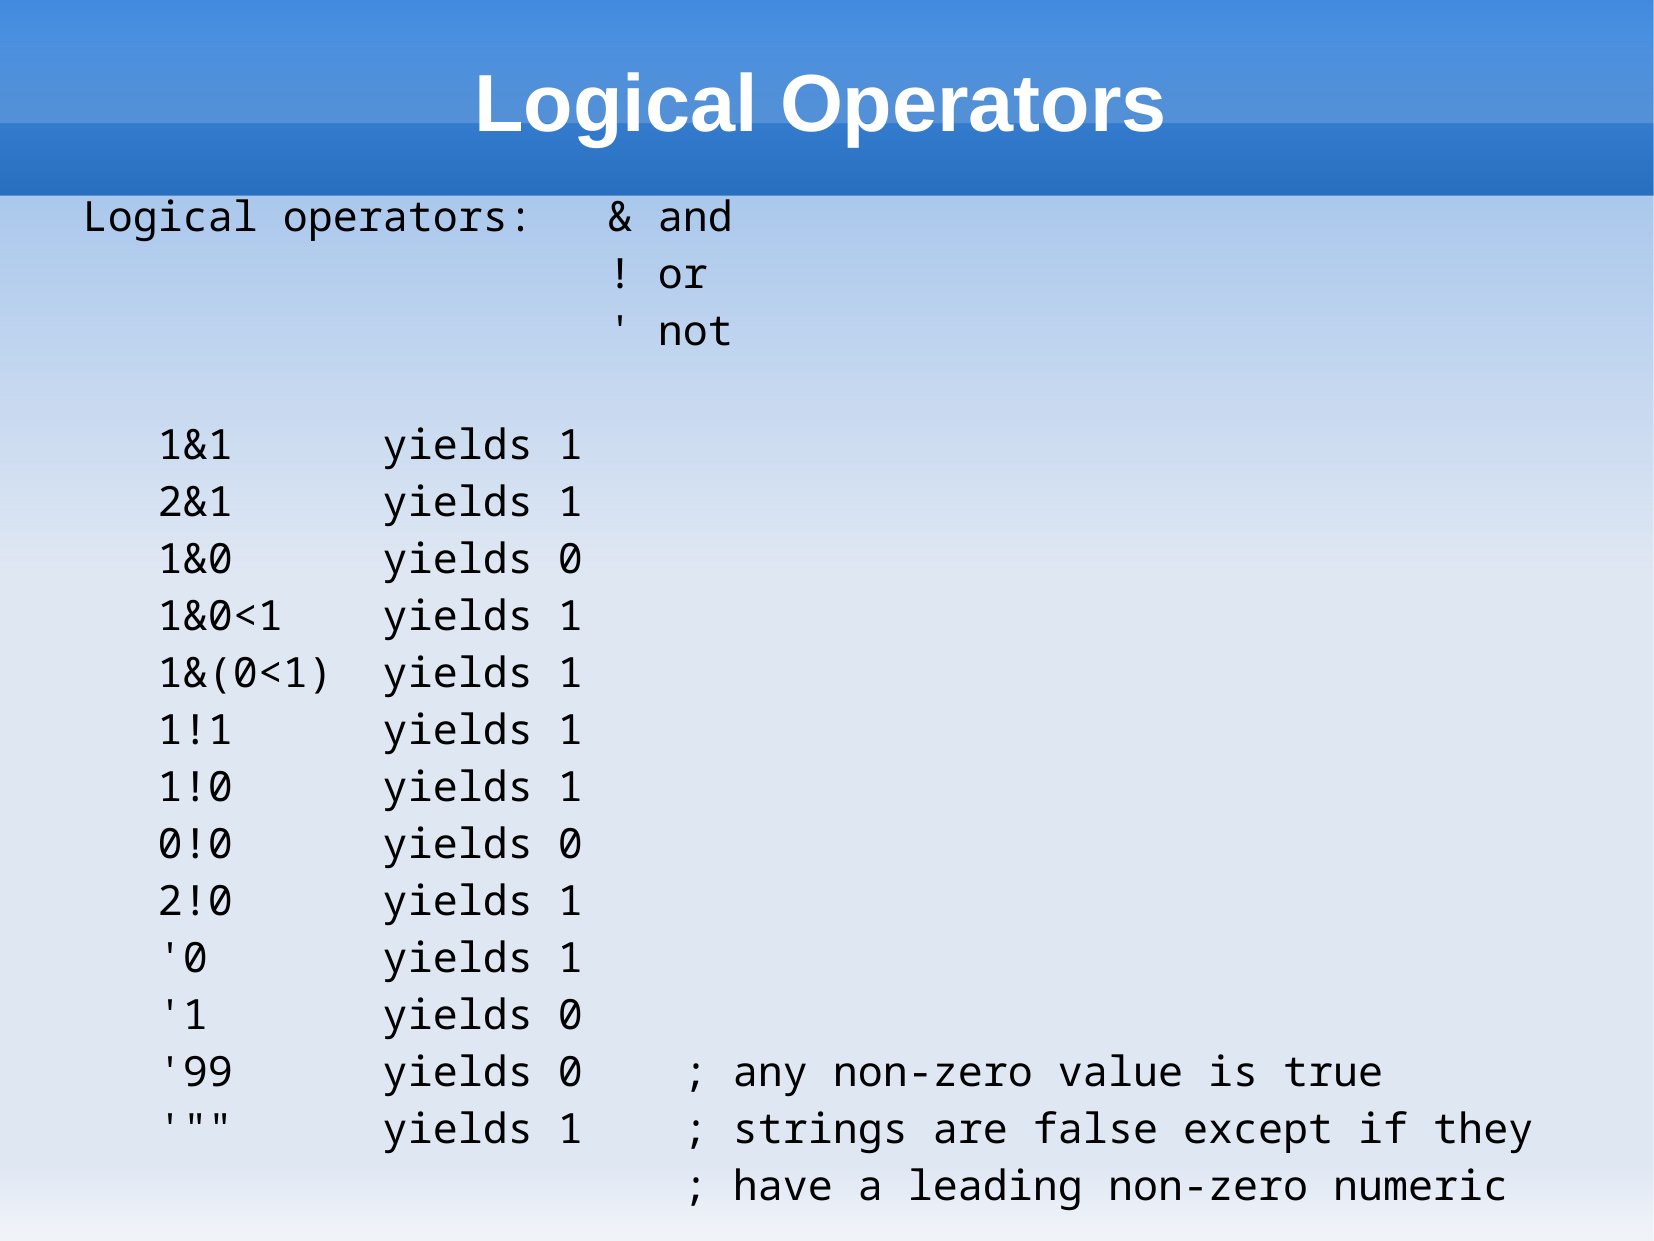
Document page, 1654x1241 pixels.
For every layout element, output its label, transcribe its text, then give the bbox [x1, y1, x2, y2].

picture [138, 211, 150, 228]
picture [314, 211, 326, 228]
picture [213, 220, 225, 228]
picture [438, 211, 451, 228]
title Logical Operators [76, 0, 1565, 208]
picture [113, 211, 126, 228]
picture [288, 211, 301, 228]
picture [713, 211, 725, 228]
subtitle Logical operators: & and ! or ' not 1&1 yields 1 2&1 yields 1 1&0 yields 0 1&0<1 yields 1 1&(0<1) yields 1 1!1 yields 1 1!0 yields 1 0!0 yields 0 2!0 yields 1 '0 yields 1 '1 yields 0 '99 yields 0 ; any non-zero value is true '"" yields 1 ; strings are false except if they ; have a leading non-zero numeric [82, 262, 1571, 1137]
picture [338, 211, 351, 218]
picture [388, 220, 400, 228]
picture [0, 0, 1654, 1241]
picture [663, 220, 675, 228]
picture [612, 218, 622, 228]
